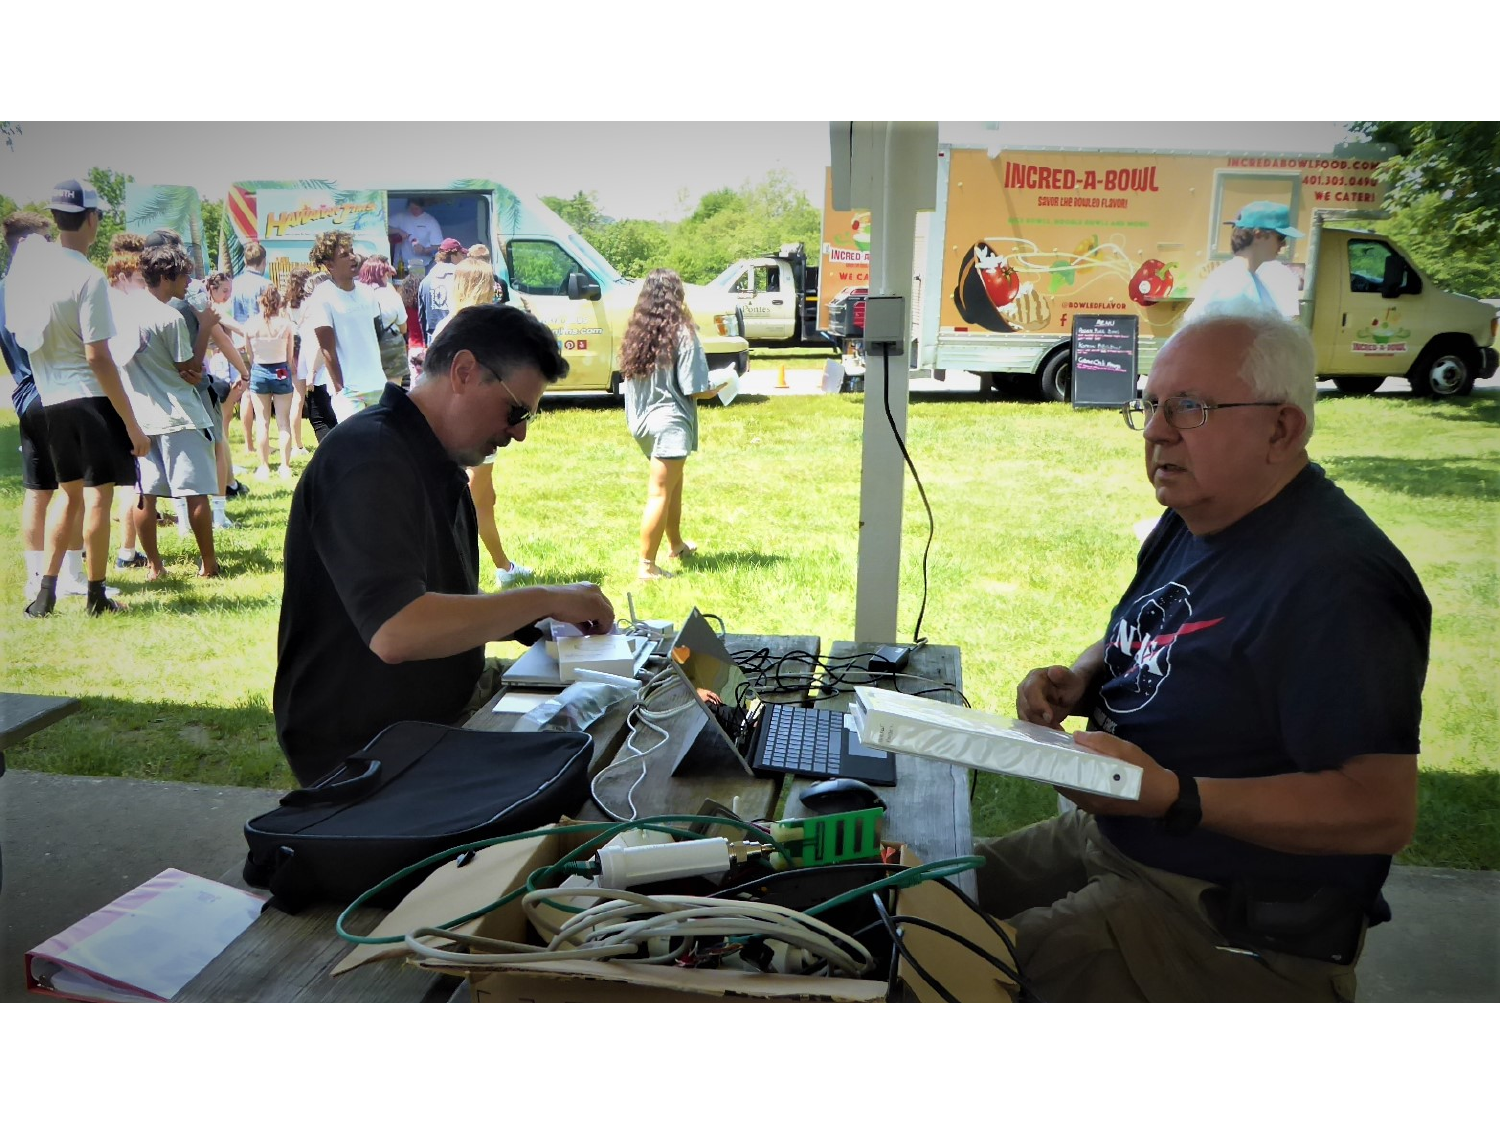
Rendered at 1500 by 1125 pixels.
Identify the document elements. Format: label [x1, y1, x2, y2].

picture [0, 121, 1500, 1004]
